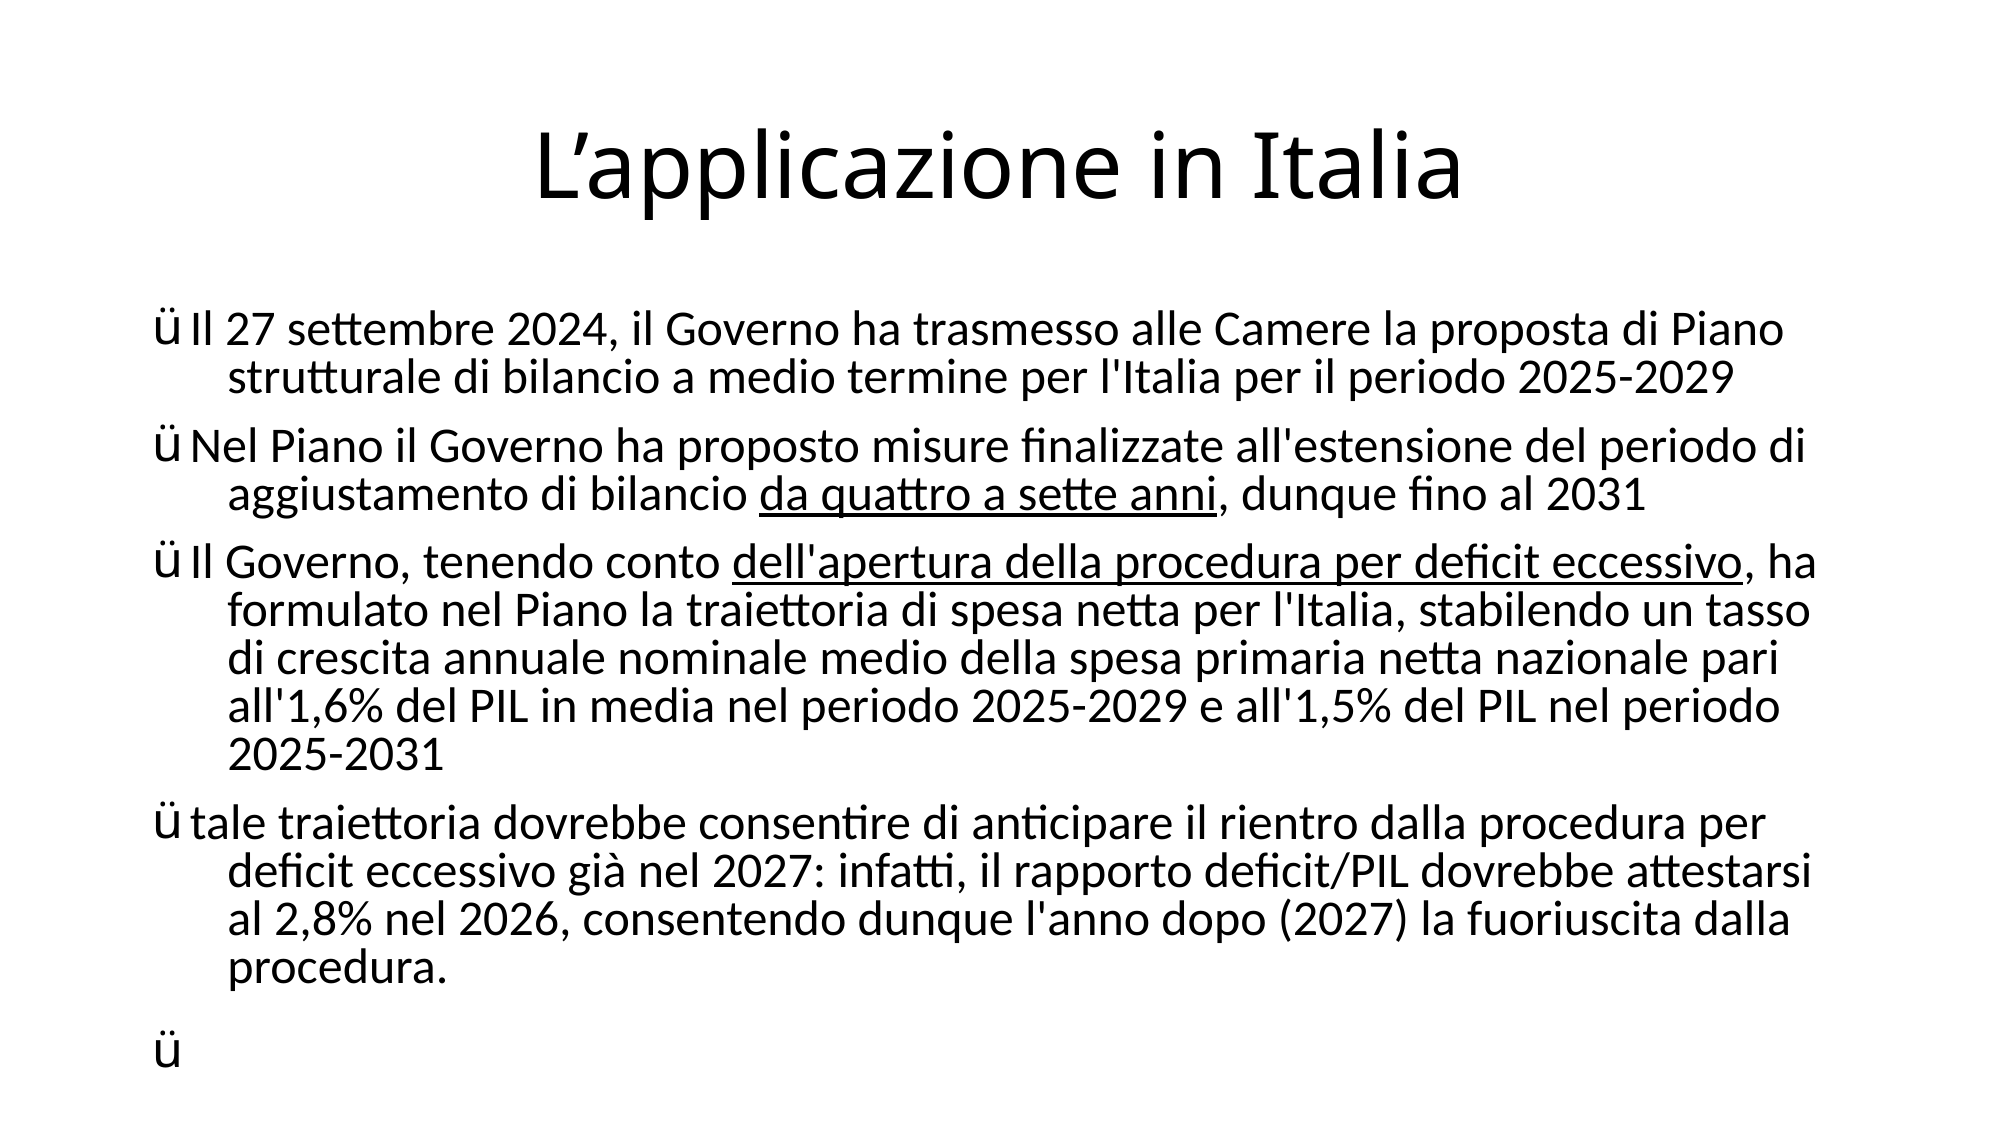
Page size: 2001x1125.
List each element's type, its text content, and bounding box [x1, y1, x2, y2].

list Il 27 settembre 2024, il Governo ha trasmesso alle Camere la proposta di Piano strutturale di bilancio a medio termine per l'Italia per il periodo 2025-2029 Nel Piano il Governo ha proposto misure finalizzate all'estensione del periodo di aggiustamento di bilancio da quattro a sette anni, dunque fino al 2031 Il Governo, tenendo conto dell'apertura della procedura per deficit eccessivo, ha formulato nel Piano la traiettoria di spesa netta per l'Italia, stabilendo un tasso di crescita annuale nominale medio della spesa primaria netta nazionale pari all'1,6% del PIL in media nel periodo 2025-2029 e all'1,5% del PIL nel periodo 2025-2031 tale traiettoria dovrebbe consentire di anticipare il rientro dalla procedura per deficit eccessivo già nel 2027: infatti, il rapporto deficit/PIL dovrebbe attestarsi al 2,8% nel 2026, consentendo dunque l'anno dopo (2027) la fuoriuscita dalla procedura. [137, 299, 1863, 1014]
title L’applicazione in Italia [137, 59, 1863, 278]
